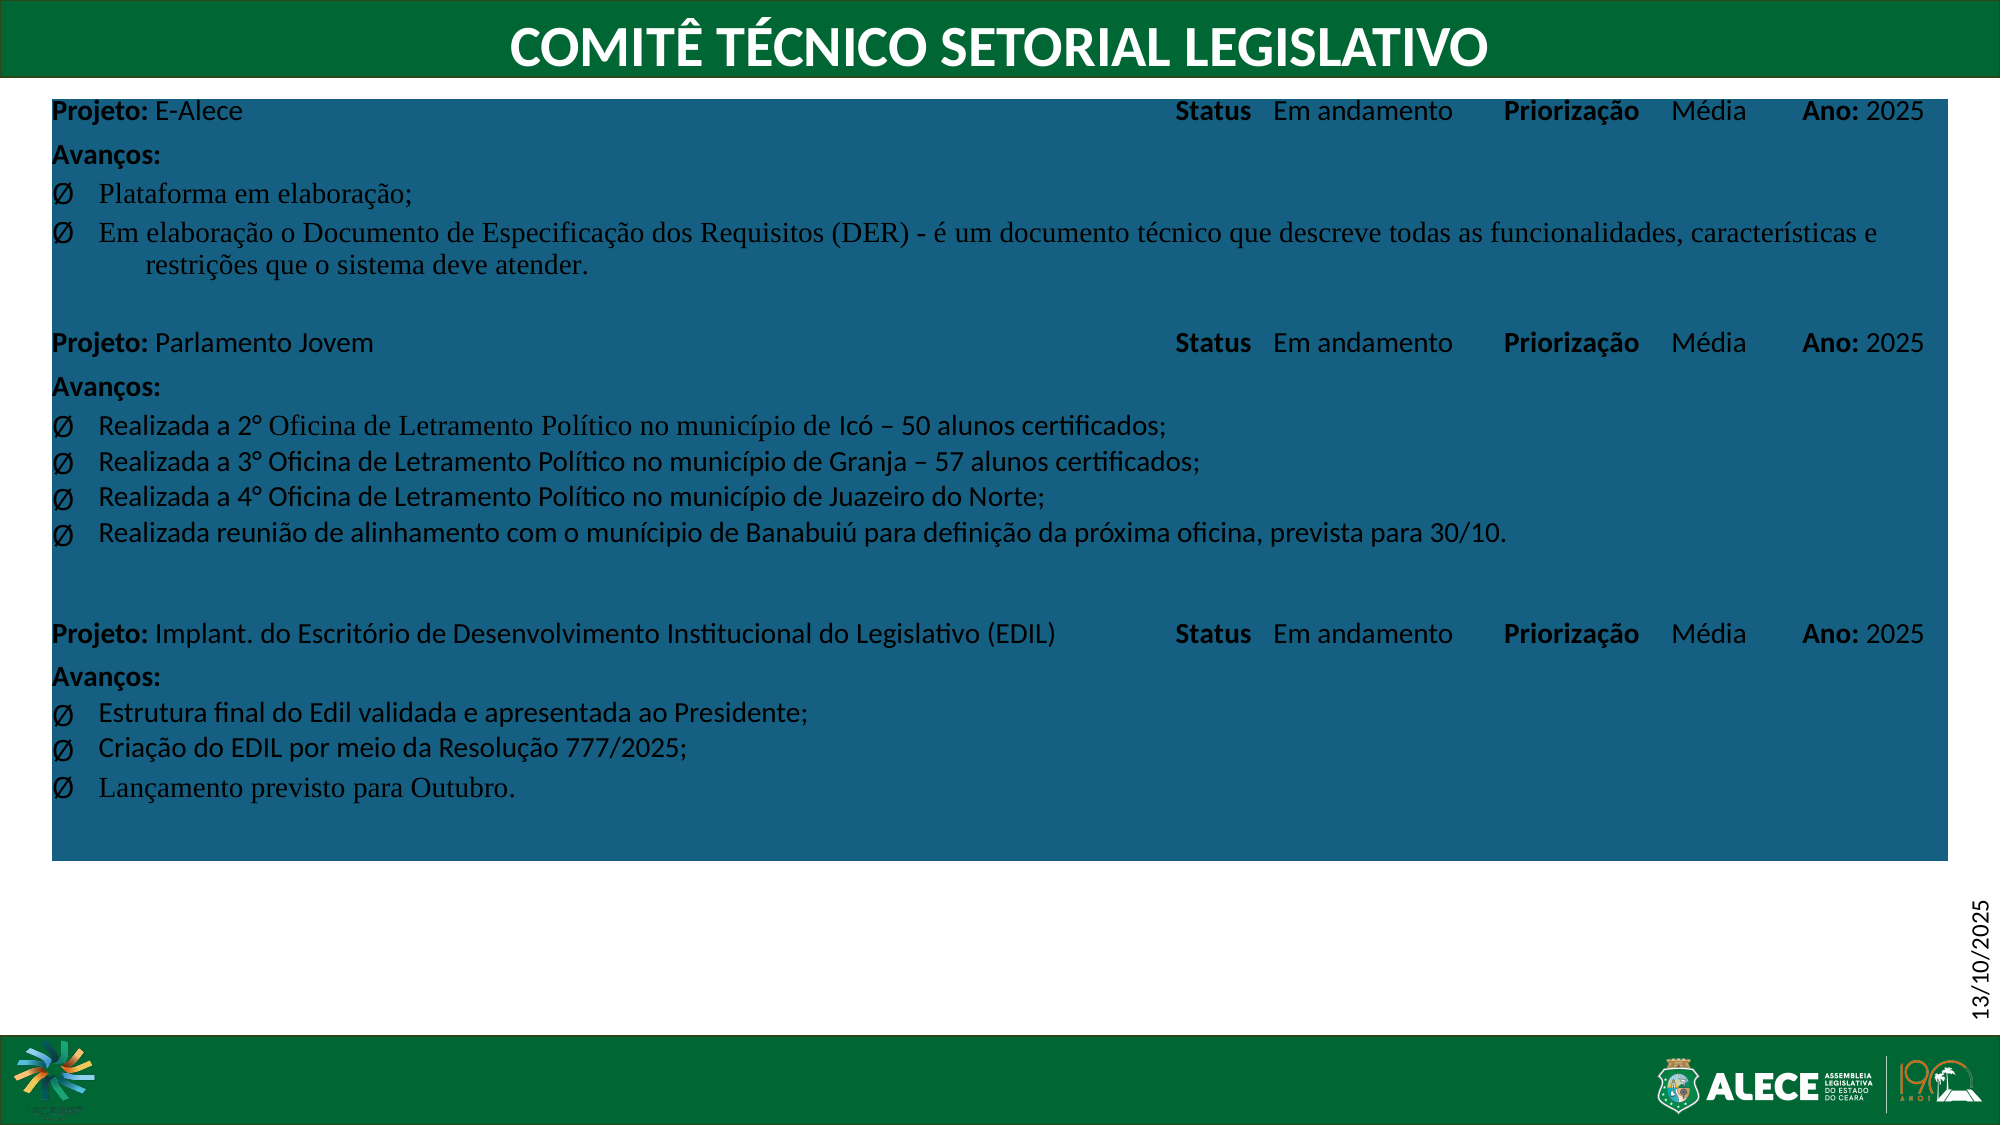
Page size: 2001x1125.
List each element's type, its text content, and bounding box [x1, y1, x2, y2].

table_header Em andamento [1252, 99, 1475, 142]
table_cell Priorização [1475, 621, 1639, 665]
table_cell Ano: 2025 [1779, 331, 1948, 374]
table_cell Em andamento [1252, 331, 1475, 374]
picture [1625, 982, 2000, 1125]
table_header Média [1639, 99, 1779, 142]
table_cell Avanços: Plataforma em elaboração; Em elaboração o Documento de Especificação dos Requisitos (DER) - é um documento técnico que descreve todas as funcionalidades, características e restrições que o sistema deve atender. [52, 142, 1948, 331]
table_header Projeto: E-Alece [52, 99, 1120, 142]
table_cell Em andamento [1252, 621, 1475, 665]
table_cell Média [1639, 621, 1779, 665]
table_header Status [1120, 99, 1252, 142]
table_cell Projeto: Parlamento Jovem [52, 331, 1120, 374]
table_cell Avanços: Estrutura final do Edil validada e apresentada ao Presidente; Criação do EDIL por meio da Resolução 777/2025; Lançamento previsto para Outubro. [52, 665, 1948, 861]
text_box COMITÊ TÉCNICO SETORIAL LEGISLATIVO [0, 0, 2000, 77]
table_cell Priorização [1475, 331, 1639, 374]
table_cell Ano: 2025 [1779, 621, 1948, 665]
table_header Ano: 2025 [1779, 99, 1948, 142]
table_header Priorização [1475, 99, 1639, 142]
table_cell Média [1639, 331, 1779, 374]
table_cell Avanços: Realizada a 2° Oficina de Letramento Político no município de Icó – 50 alunos certificados; Realizada a 3° Oficina de Letramento Político no município de Granja – 57 alunos certificados; Realizada a 4° Oficina de Letramento Político no município de Juazeiro do Norte; Realizada reunião de alinhamento com o munícipio de Banabuiú para definição da próxima oficina, prevista para 30/10. [52, 374, 1948, 621]
table_cell Projeto: Implant. do Escritório de Desenvolvimento Institucional do Legislativo (EDIL) [52, 621, 1120, 665]
table_cell Status [1120, 331, 1252, 374]
text_box 13/10/2025 [1956, 883, 2000, 1037]
table_cell Status [1120, 621, 1252, 665]
text_box [0, 1036, 1625, 1125]
